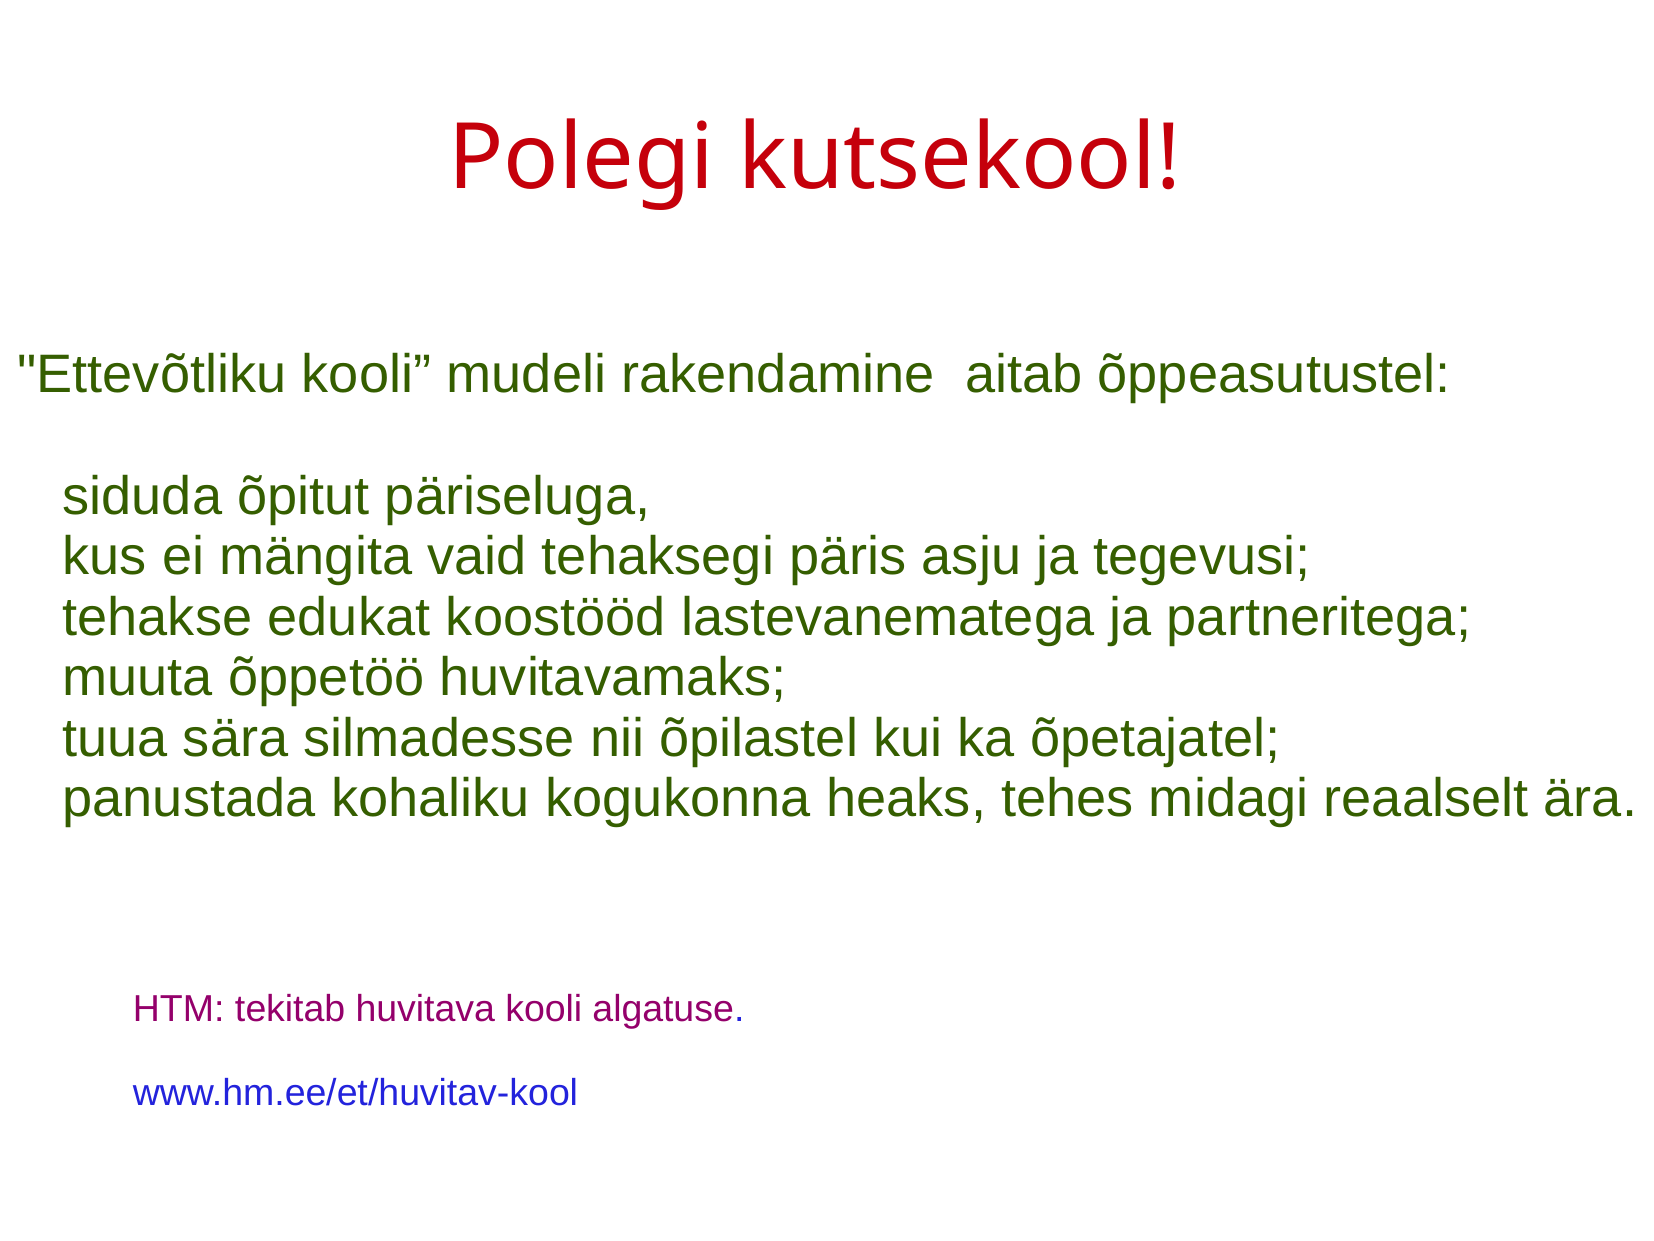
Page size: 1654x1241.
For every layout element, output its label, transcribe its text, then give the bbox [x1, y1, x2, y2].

text_box "Ettevõtliku kooli” mudeli rakendamine aitab õppeasutustel: siduda õpitut päriseluga, kus ei mängita vaid tehaksegi päris asju ja tegevusi; tehakse edukat koostööd lastevanematega ja partneritega; muuta õppetöö huvitavamaks; tuua sära silmadesse nii õpilastel kui ka õpetajatel; panustada kohaliku kogukonna heaks, tehes midagi reaalselt ära. [0, 336, 1654, 878]
title Polegi kutsekool! [82, 49, 1571, 257]
text_box HTM: tekitab huvitava kooli algatuse. www.hm.ee/et/huvitav-kool [118, 980, 760, 1122]
